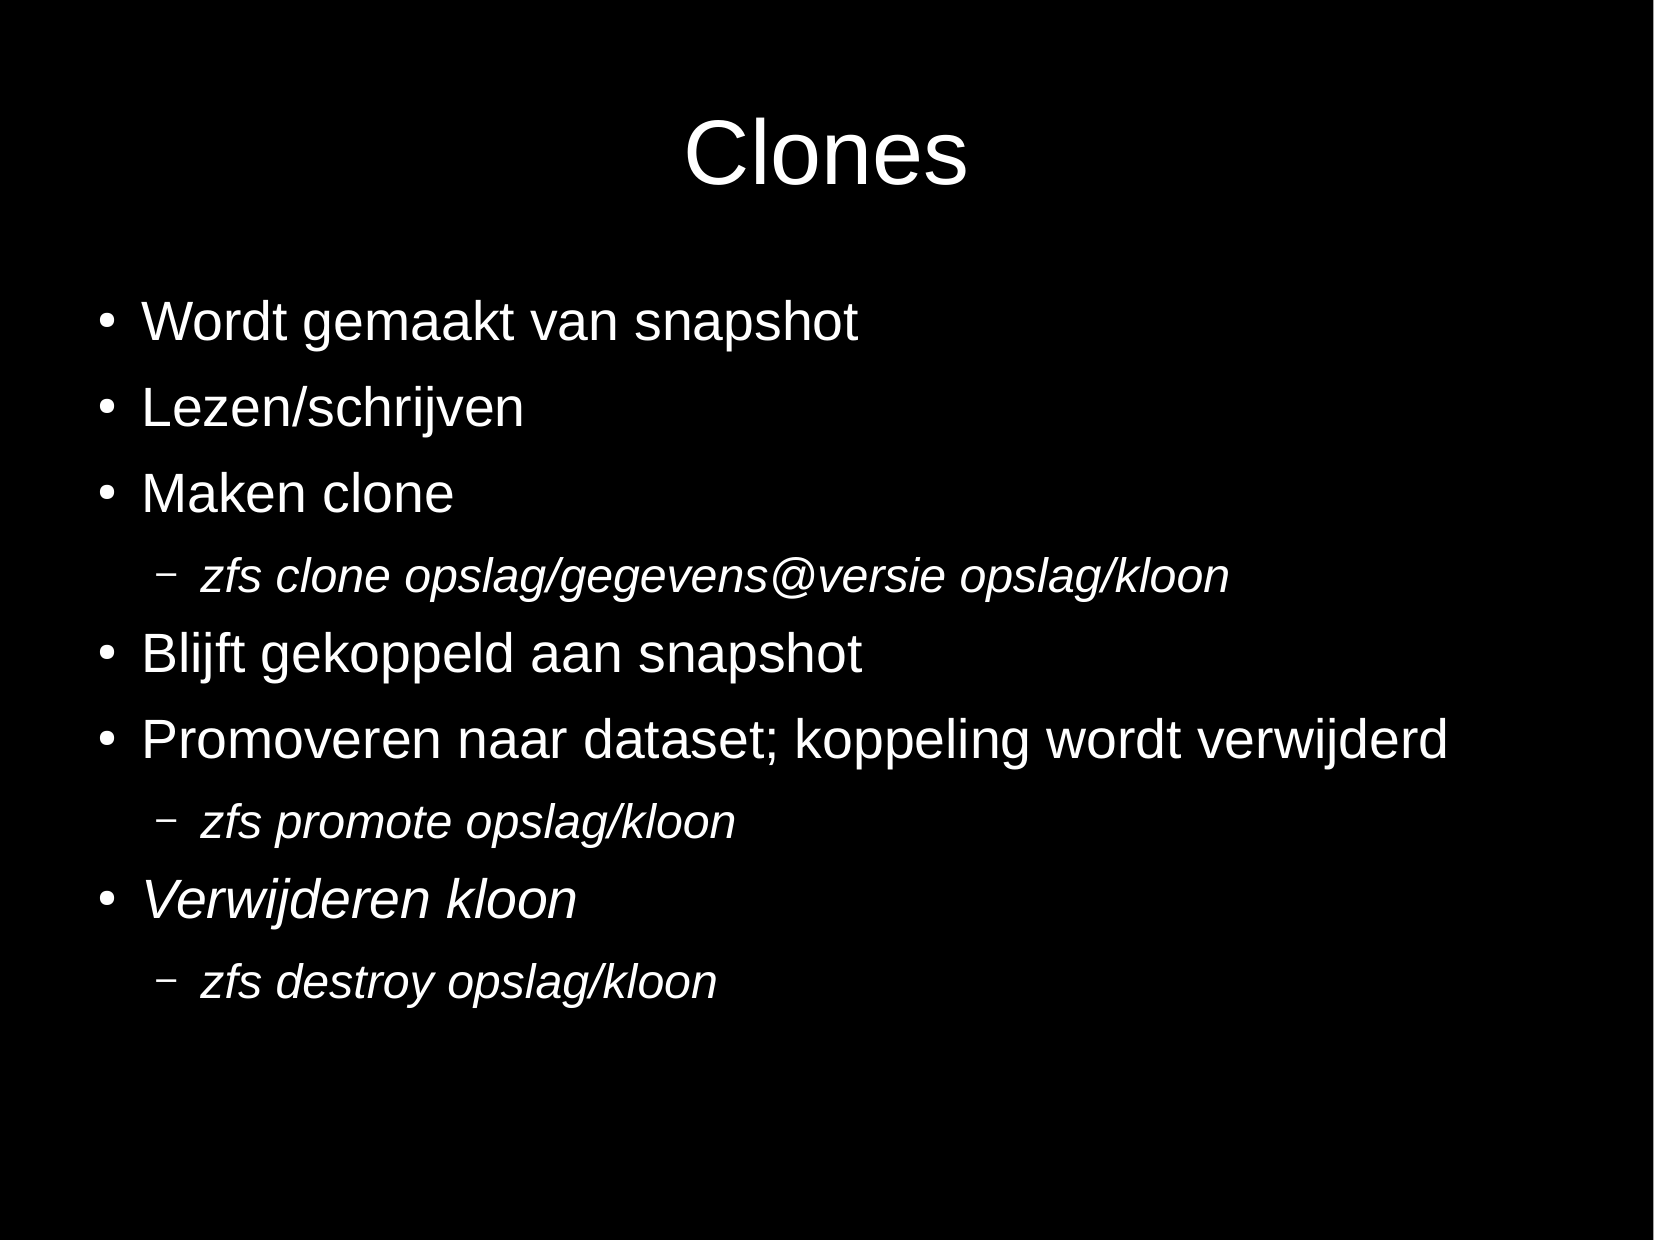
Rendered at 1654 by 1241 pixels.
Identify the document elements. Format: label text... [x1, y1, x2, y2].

title Clones [82, 49, 1571, 257]
list Wordt gemaakt van snapshot Lezen/schrijven Maken clone zfs clone opslag/gegevens@versie opslag/kloon Blijft gekoppeld aan snapshot Promoveren naar dataset; koppeling wordt verwijderd zfs promote opslag/kloon Verwijderen kloon zfs destroy opslag/kloon [82, 290, 1571, 1010]
